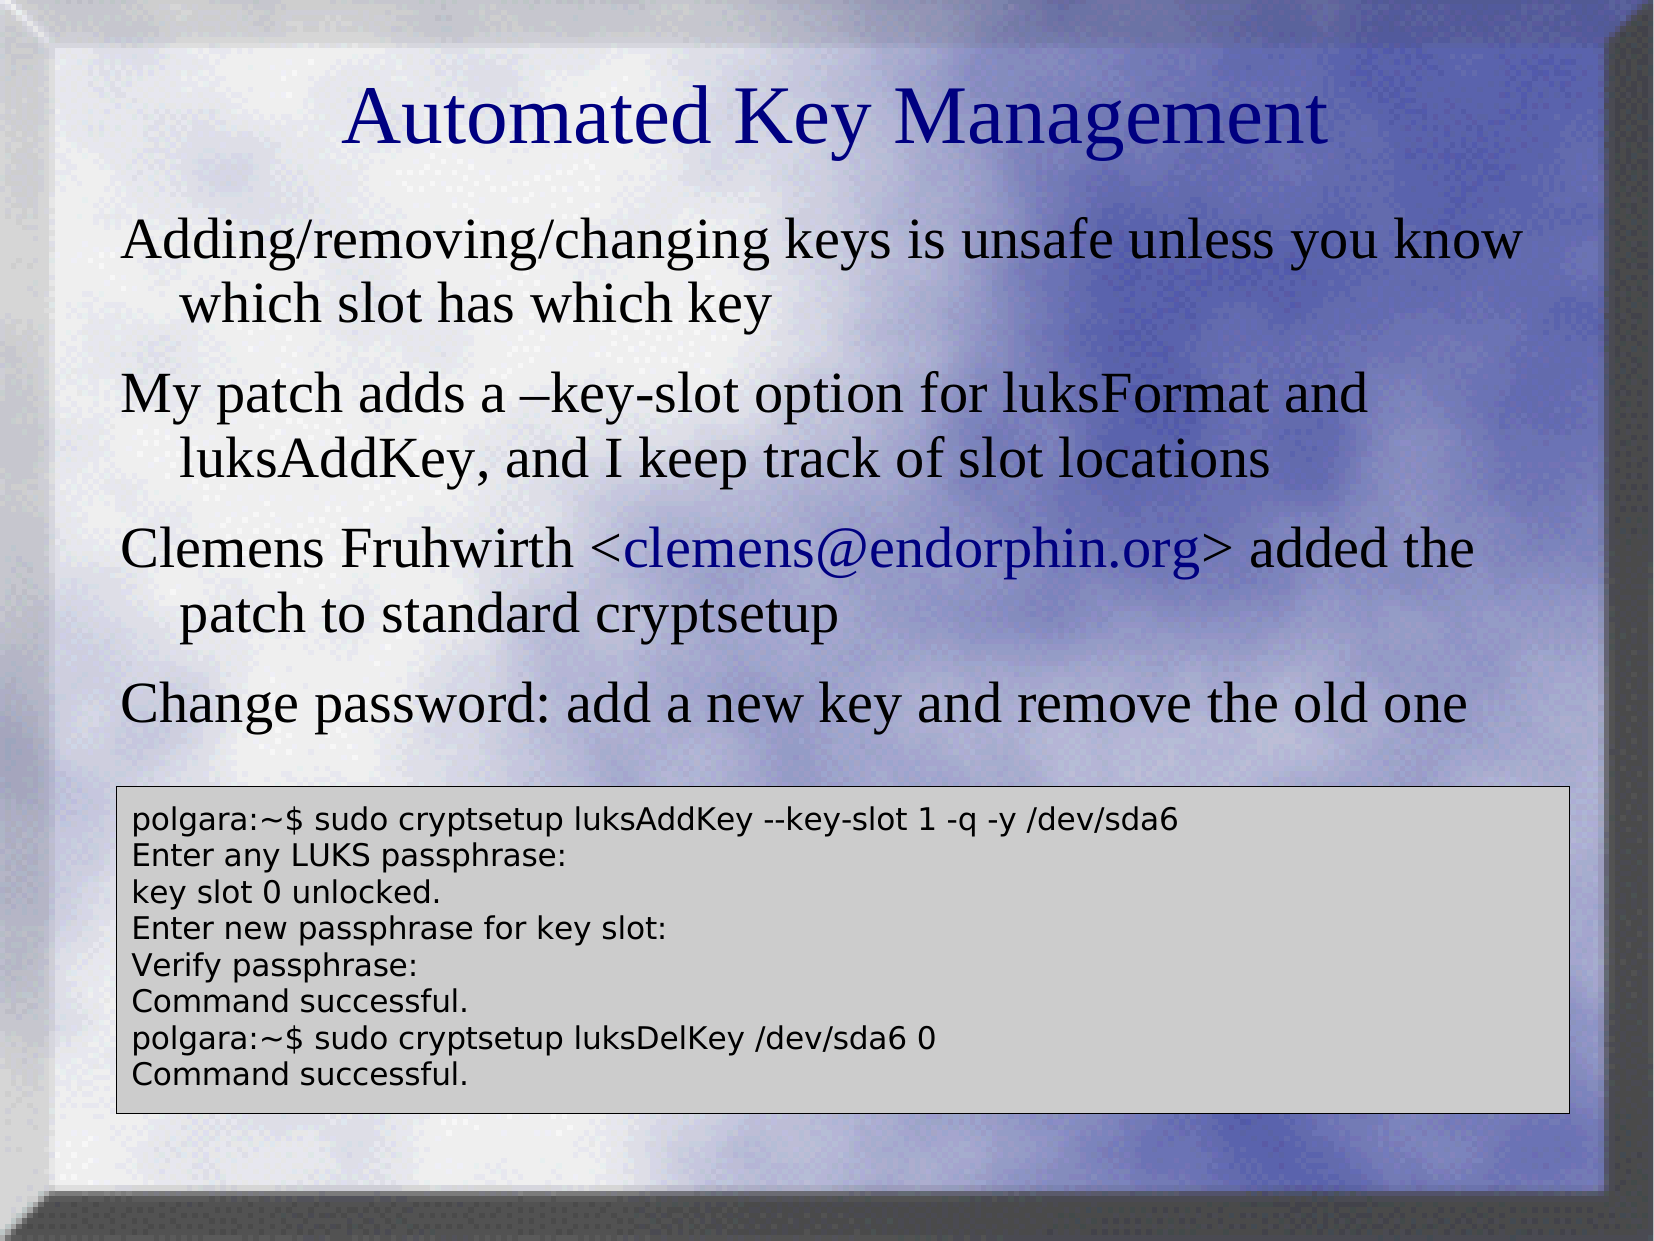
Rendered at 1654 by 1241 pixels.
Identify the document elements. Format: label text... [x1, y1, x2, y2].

text_box polgara:~$ sudo cryptsetup luksAddKey --key-slot 1 -q -y /dev/sda6 Enter any LUKS passphrase: key slot 0 unlocked. Enter new passphrase for key slot: Verify passphrase: Command successful. polgara:~$ sudo cryptsetup luksDelKey /dev/sda6 0 Command successful. [116, 786, 1570, 1114]
picture [0, 0, 1654, 1241]
list Adding/removing/changing keys is unsafe unless you know which slot has which key My patch adds a –key-slot option for luksFormat and luksAddKey, and I keep track of slot locations Clemens Fruhwirth <clemens@endorphin.org> added the patch to standard cryptsetup Change password: add a new key and remove the old one [120, 206, 1533, 777]
title Automated Key Management [120, 65, 1552, 167]
